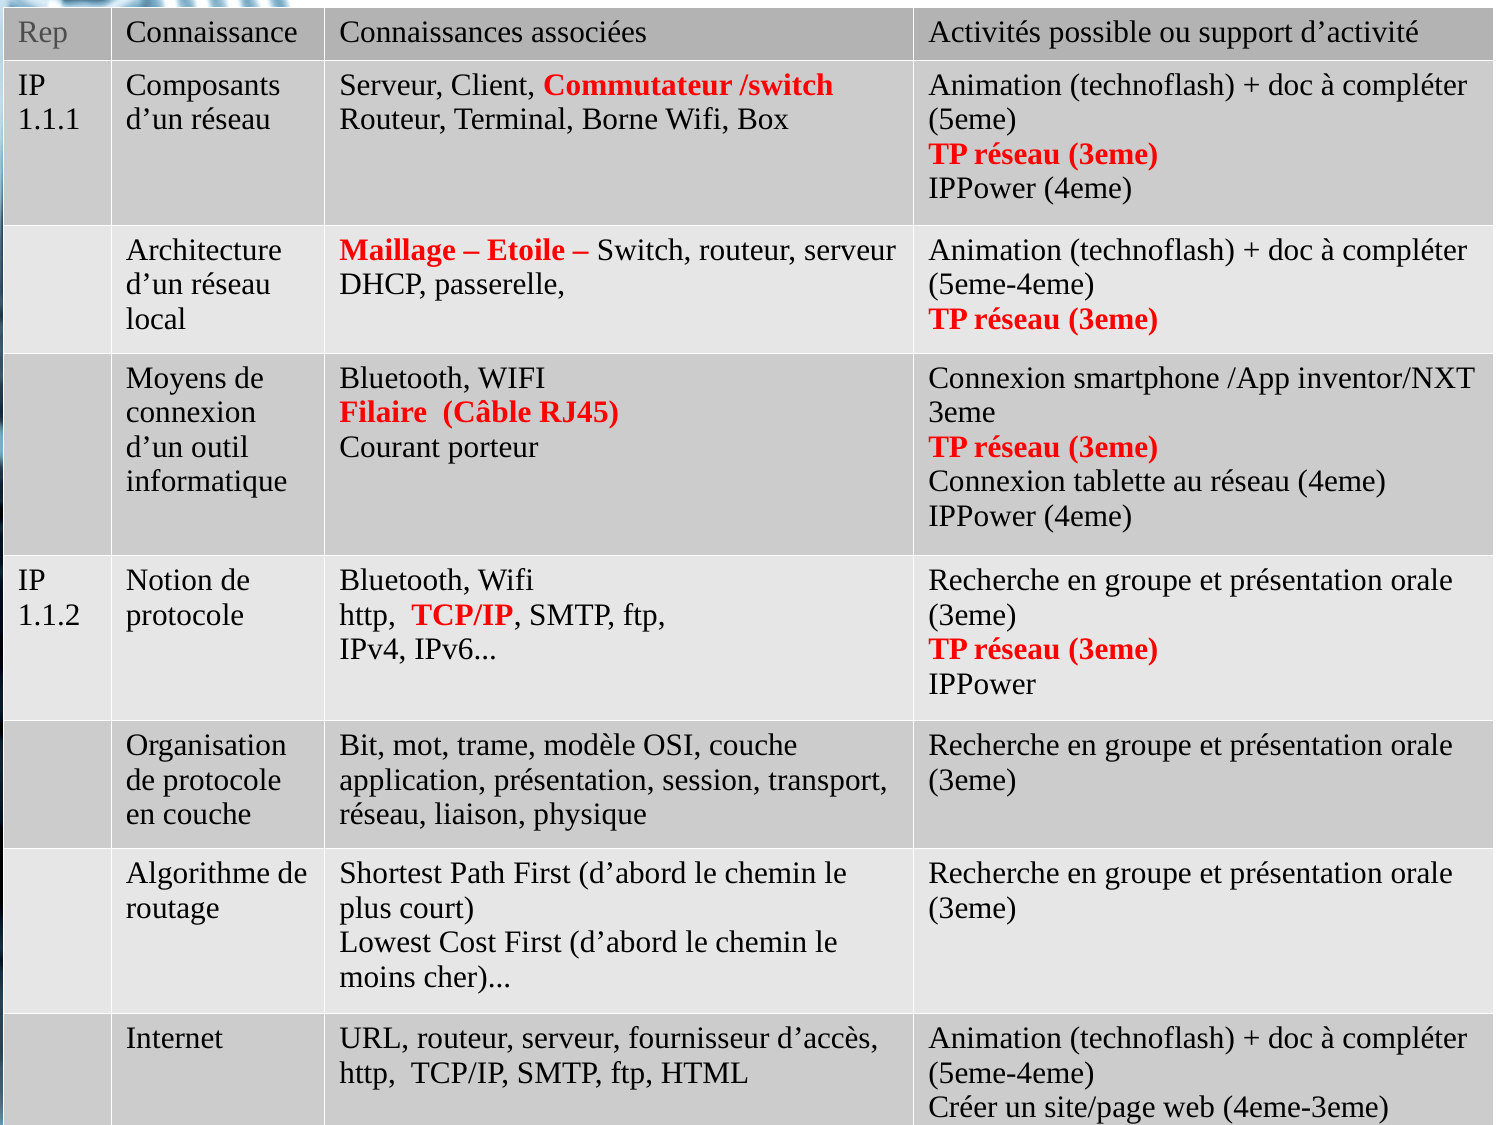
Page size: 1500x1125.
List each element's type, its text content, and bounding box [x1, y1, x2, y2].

table_cell Bluetooth, WIFI Filaire (Câble RJ45) Courant porteur [325, 354, 913, 555]
table_cell Algorithme de routage [112, 849, 324, 1013]
table_header Connaissances associées [325, 8, 913, 60]
table_header Rep [4, 8, 111, 60]
table_cell Serveur, Client, Commutateur /switch Routeur, Terminal, Borne Wifi, Box [325, 61, 913, 225]
table_cell [4, 354, 111, 555]
table_cell Shortest Path First (d’abord le chemin le plus court) Lowest Cost First (d’abord le chemin le moins cher)... [325, 849, 913, 1013]
table_cell [4, 226, 111, 353]
picture [0, 0, 1500, 1125]
table_cell [4, 721, 111, 848]
table_cell Organisation de protocole en couche [112, 721, 324, 848]
table_cell [4, 849, 111, 1013]
table_cell URL, routeur, serveur, fournisseur d’accès, http, TCP/IP, SMTP, ftp, HTML [325, 1014, 913, 1125]
table_header Activités possible ou support d’activité [914, 8, 1493, 60]
table_cell Bluetooth, Wifi http, TCP/IP, SMTP, ftp, IPv4, IPv6... [325, 556, 913, 720]
table_cell Moyens de connexion d’un outil informatique [112, 354, 324, 555]
table_cell [4, 1014, 111, 1125]
table_cell Notion de protocole [112, 556, 324, 720]
table_cell Composants d’un réseau [112, 61, 324, 225]
table_cell Recherche en groupe et présentation orale (3eme) [914, 849, 1493, 1013]
table_cell Connexion smartphone /App inventor/NXT 3eme TP réseau (3eme) Connexion tablette au réseau (4eme) IPPower (4eme) [914, 354, 1493, 555]
table_header Connaissance [112, 8, 324, 60]
table_cell Animation (technoflash) + doc à compléter (5eme-4eme) Créer un site/page web (4eme-3eme) [914, 1014, 1493, 1125]
table_cell Recherche en groupe et présentation orale (3eme) [914, 721, 1493, 848]
table_cell Recherche en groupe et présentation orale (3eme) TP réseau (3eme) IPPower [914, 556, 1493, 720]
table_cell Architecture d’un réseau local [112, 226, 324, 353]
table_cell IP 1.1.1 [4, 61, 111, 225]
table_cell Maillage – Etoile – Switch, routeur, serveur DHCP, passerelle, [325, 226, 913, 353]
table_cell Animation (technoflash) + doc à compléter (5eme-4eme) TP réseau (3eme) [914, 226, 1493, 353]
table_cell Internet [112, 1014, 324, 1125]
table_cell Animation (technoflash) + doc à compléter (5eme) TP réseau (3eme) IPPower (4eme) [914, 61, 1493, 225]
table_cell Bit, mot, trame, modèle OSI, couche application, présentation, session, transport, réseau, liaison, physique [325, 721, 913, 848]
table_cell IP 1.1.2 [4, 556, 111, 720]
